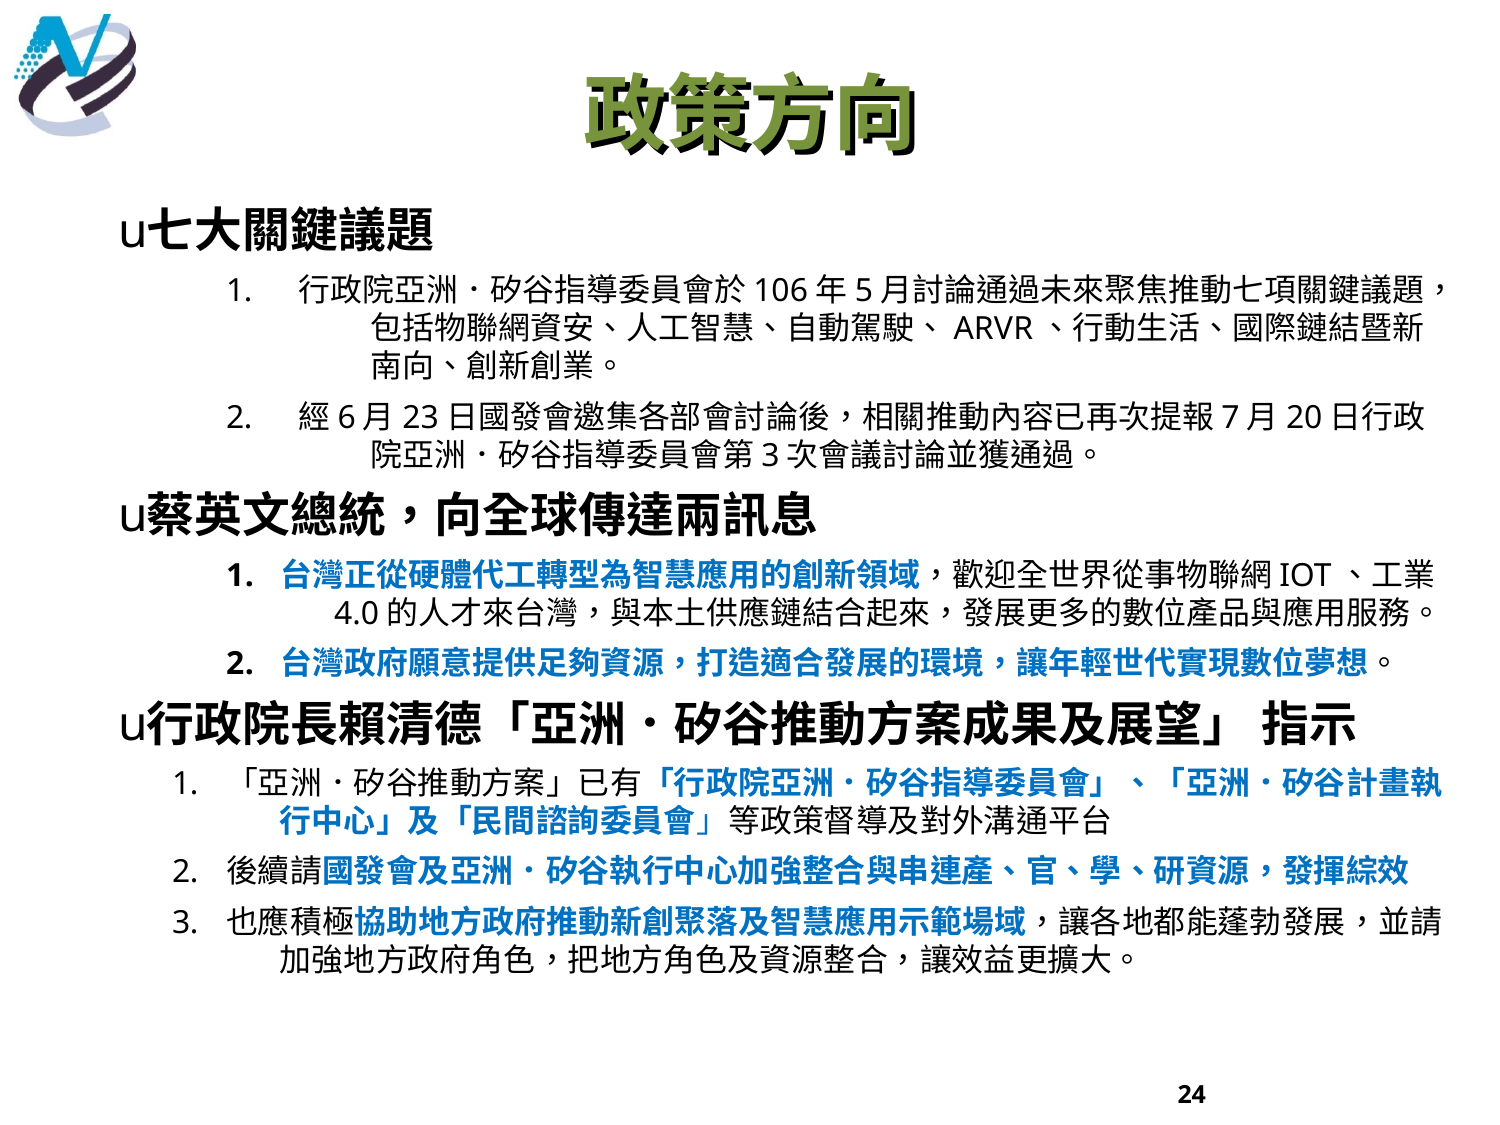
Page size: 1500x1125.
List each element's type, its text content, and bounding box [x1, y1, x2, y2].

list 七大關鍵議題 行政院亞洲．矽谷指導委員會於106年5月討論通過未來聚焦推動七項關鍵議題，包括物聯網資安、人工智慧、自動駕駛、ARVR、行動生活、國際鏈結暨新南向、創新創業。 經6月23日國發會邀集各部會討論後，相關推動內容已再次提報7月20日行政院亞洲．矽谷指導委員會第3次會議討論並獲通過。 蔡英文總統，向全球傳達兩訊息 台灣正從硬體代工轉型為智慧應用的創新領域，歡迎全世界從事物聯網IOT、工業4.0的人才來台灣，與本土供應鏈結合起來，發展更多的數位產品與應用服務。 台灣政府願意提供足夠資源，打造適合發展的環境，讓年輕世代實現數位夢想。 行政院長賴清德「亞洲．矽谷推動方案成果及展望」 指示 「亞洲．矽谷推動方案」已有「行政院亞洲．矽谷指導委員會」、「亞洲．矽谷計畫執行中心」及「民間諮詢委員會」等政策督導及對外溝通平台 後續請國發會及亞洲．矽谷執行中心加強整合與串連產、官、學、研資源，發揮綜效 也應積極協助地方政府推動新創聚落及智慧應用示範場域，讓各地都能蓬勃發展，並請加強地方政府角色，把地方角色及資源整合，讓效益更擴大。 [103, 192, 1459, 1026]
title 政策方向 [103, 40, 1397, 192]
text_box 24 [1162, 1065, 1500, 1125]
